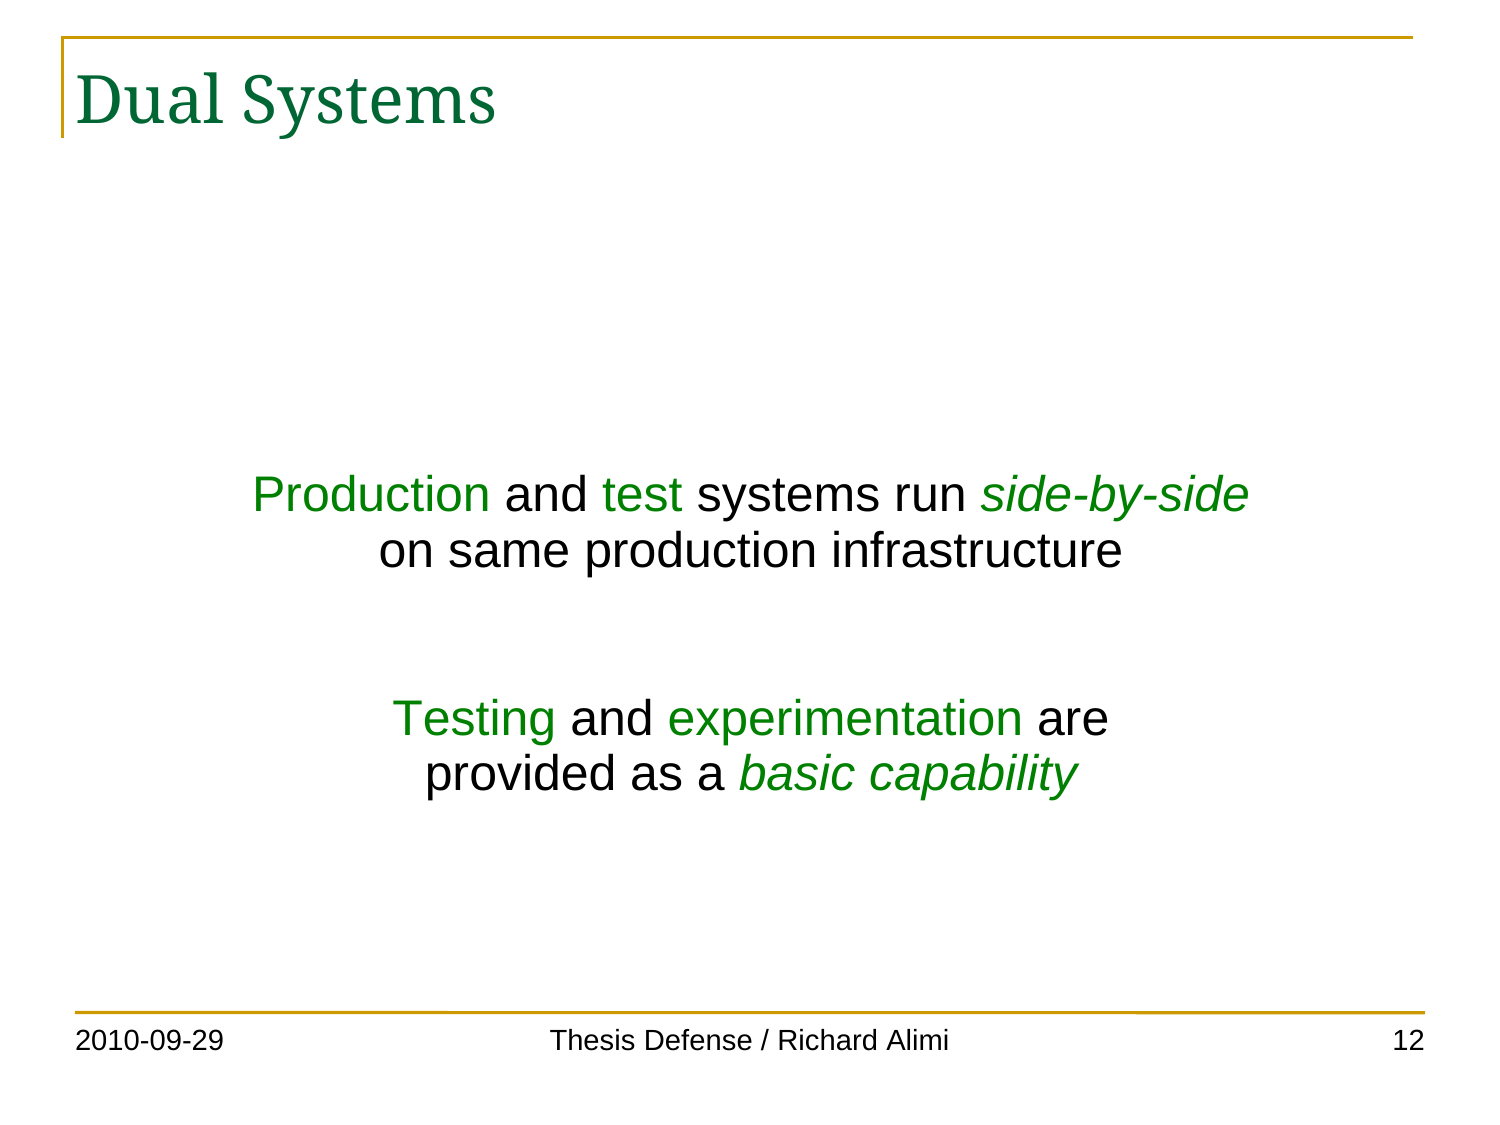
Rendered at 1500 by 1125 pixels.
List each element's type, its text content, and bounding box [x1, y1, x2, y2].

title Dual Systems [75, 45, 1425, 151]
subtitle Production and test systems run side-by-side on same production infrastructure Testing and experimentation are provided as a basic capability [77, 269, 1425, 999]
